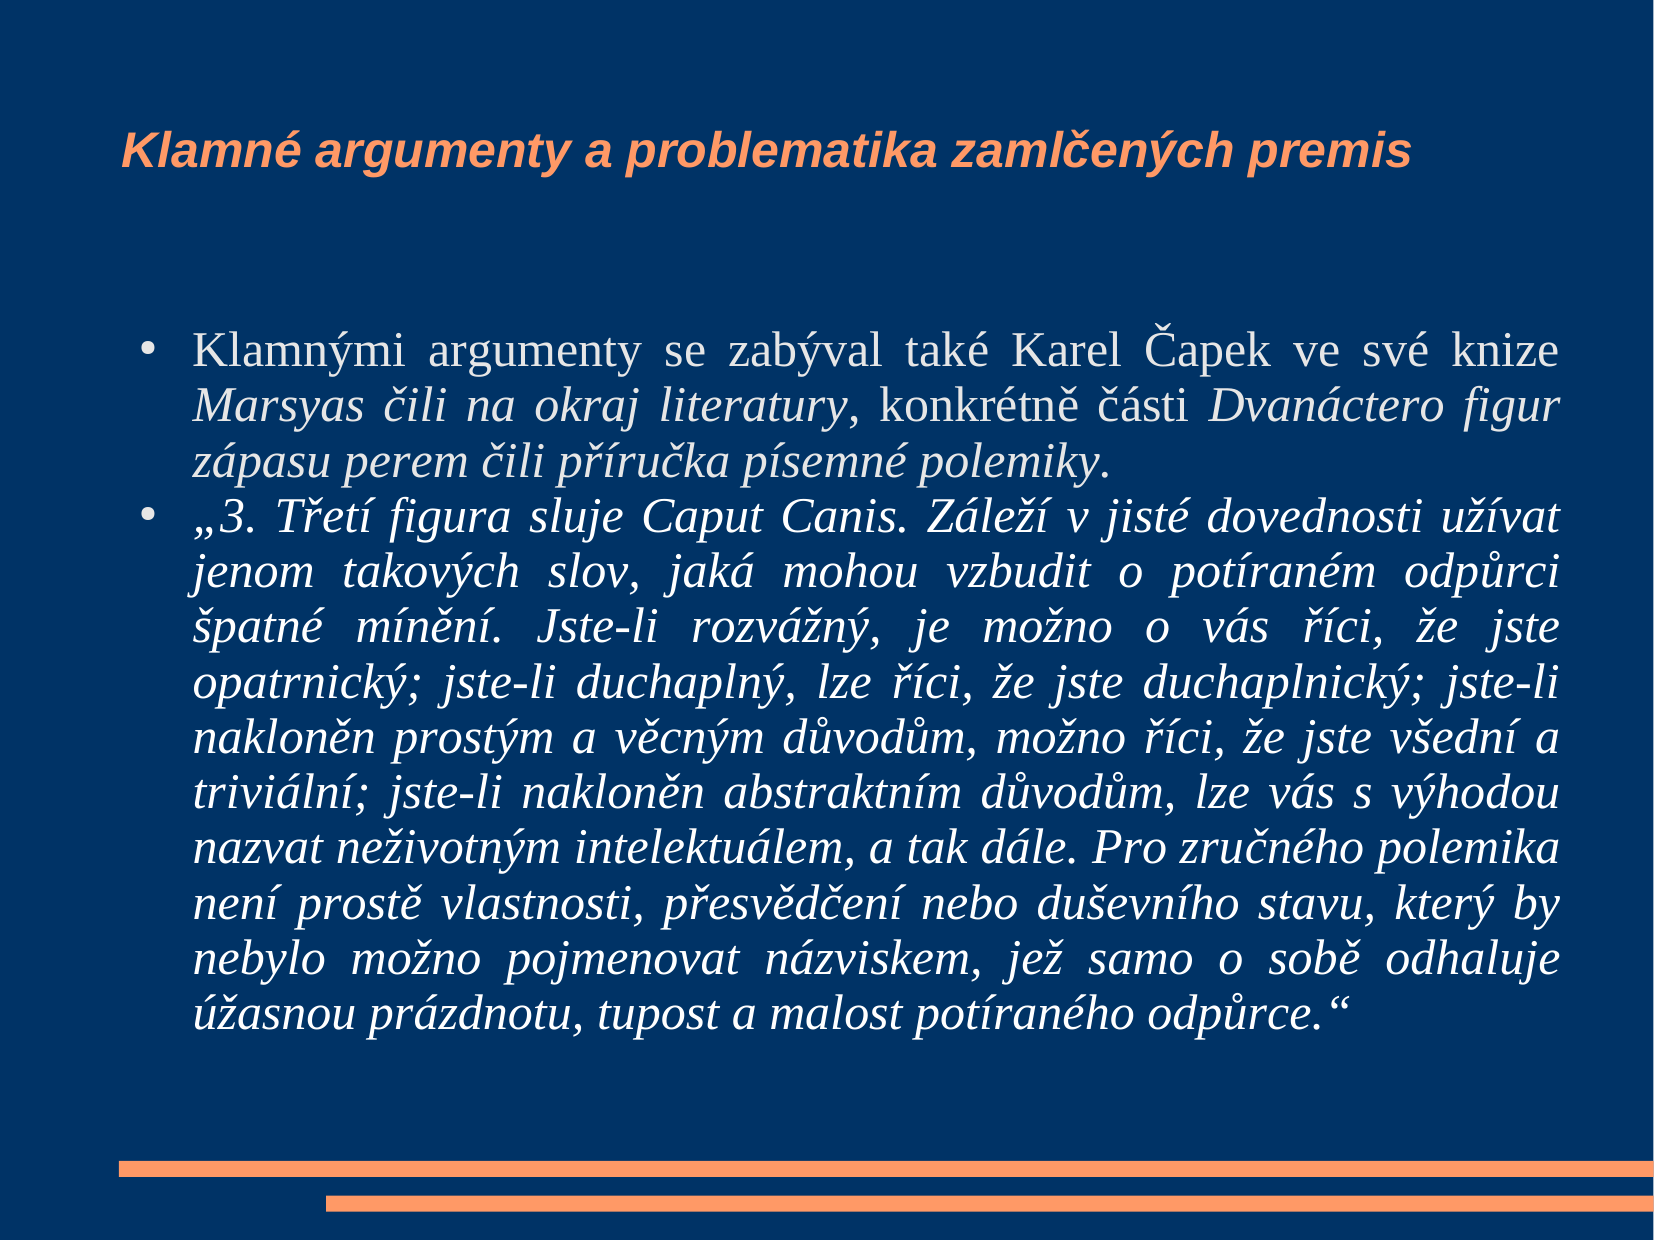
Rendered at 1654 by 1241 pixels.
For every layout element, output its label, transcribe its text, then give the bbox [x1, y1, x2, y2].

title Klamné argumenty a problematika zamlčených premis [121, 46, 1534, 254]
list Klamnými argumenty se zabýval také Karel Čapek ve své knize Marsyas čili na okraj literatury, konkrétně části Dvanáctero figur zápasu perem čili příručka písemné polemiky. „3. Třetí figura sluje Caput Canis. Záleží v jisté dovednosti užívat jenom takových slov, jaká mohou vzbudit o potíraném odpůrci špatné mínění. Jste-li rozvážný, je možno o vás říci, že jste opatrnický; jste-li duchaplný, lze říci, že jste duchaplnický; jste-li nakloněn prostým a věcným důvodům, možno říci, že jste všední a triviální; jste-li nakloněn abstraktním důvodům, lze vás s výhodou nazvat neživotným intelektuálem, a tak dále. Pro zručného polemika není prostě vlastnosti, přesvědčení nebo duševního stavu, který by nebylo možno pojmenovat názviskem, jež samo o sobě odhaluje úžasnou prázdnotu, tupost a malost potíraného odpůrce.“ [121, 322, 1561, 1132]
